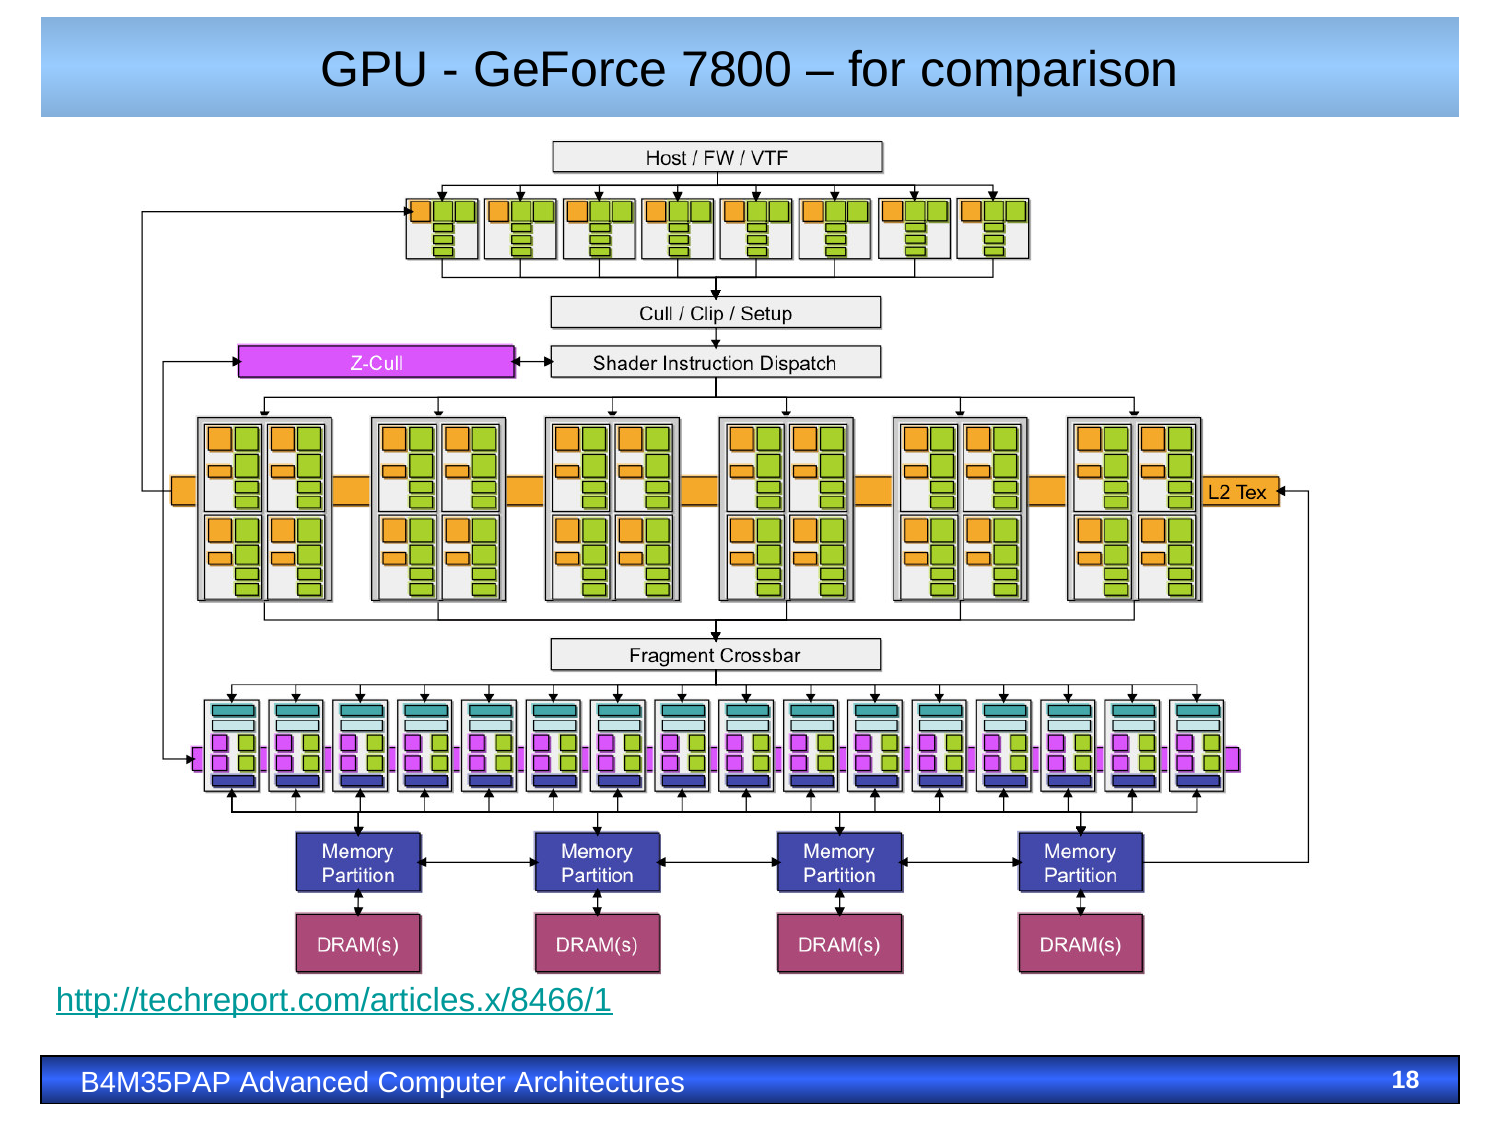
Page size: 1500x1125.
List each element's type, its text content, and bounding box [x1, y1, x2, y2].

text_box http://techreport.com/articles.x/8466/1 [41, 970, 1118, 1026]
title GPU - GeForce 7800 – for comparison [41, 17, 1459, 117]
picture [132, 131, 1315, 976]
